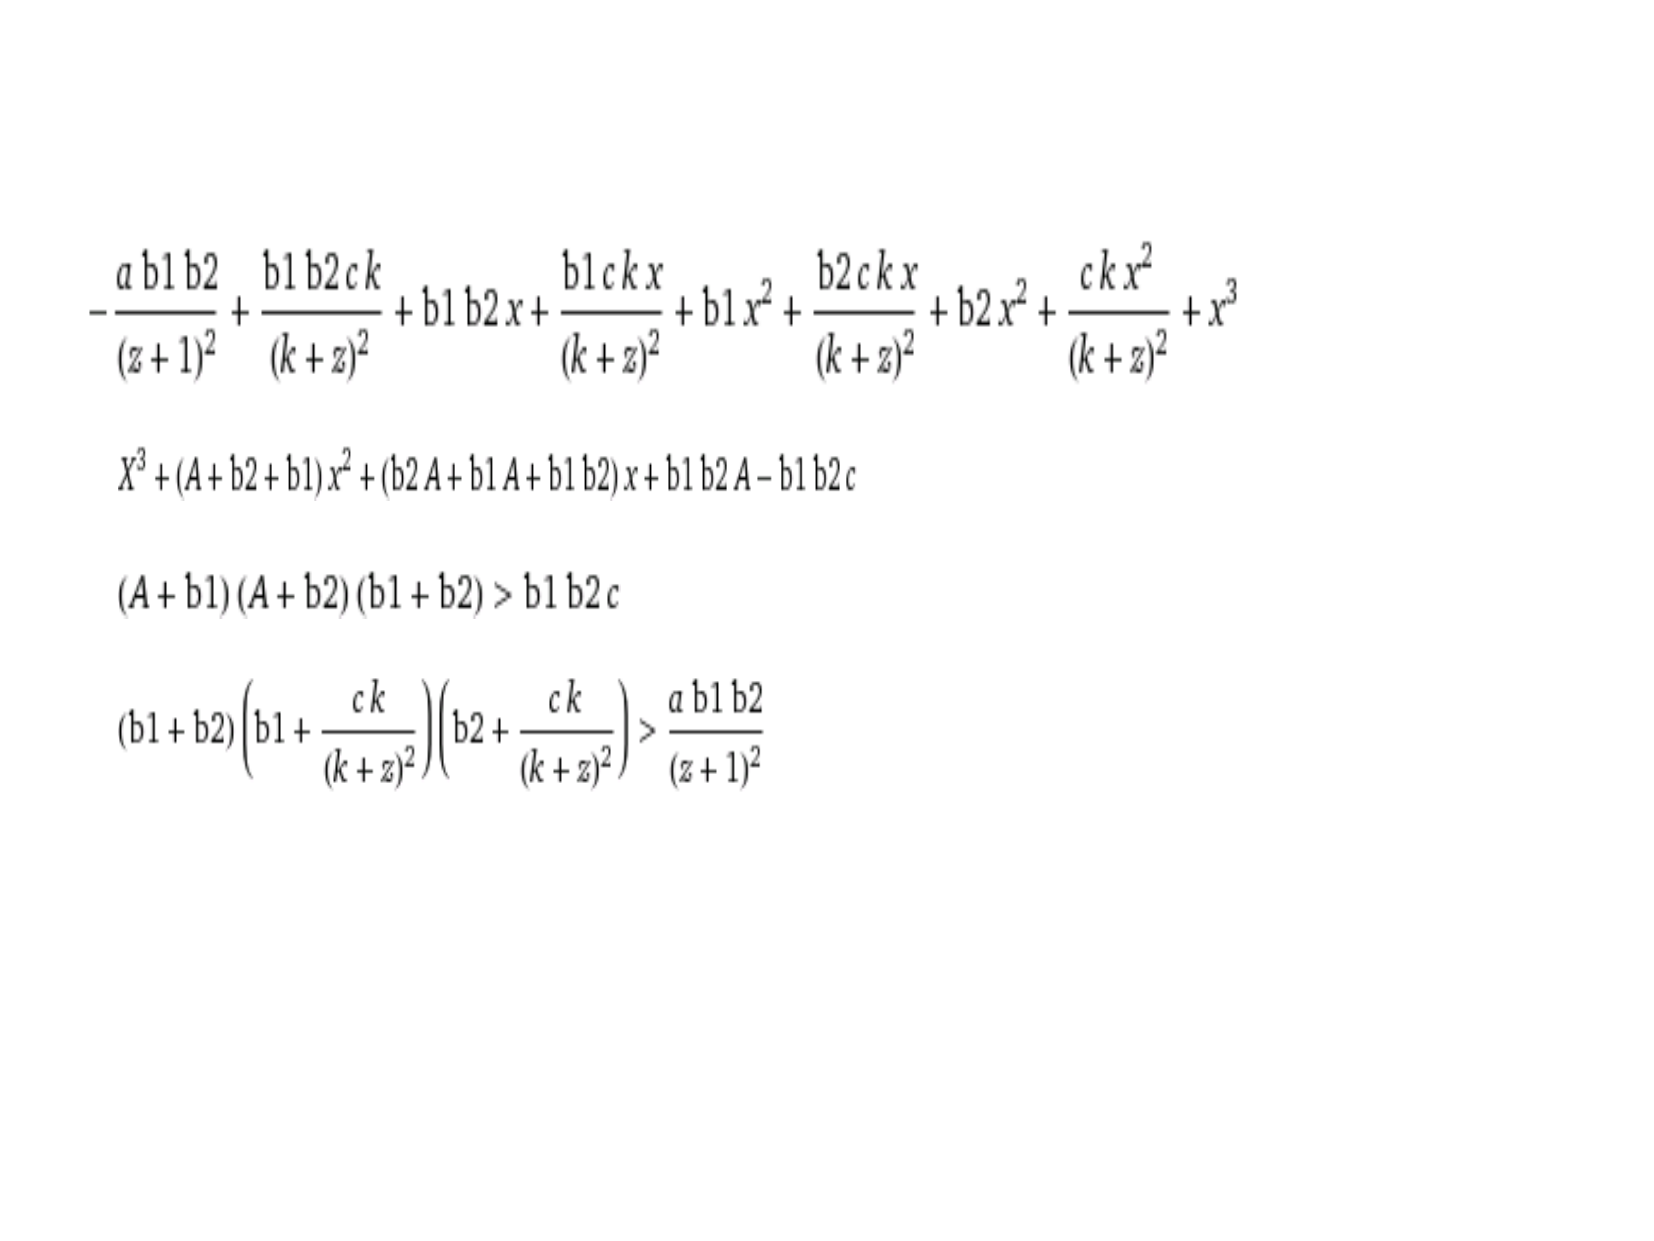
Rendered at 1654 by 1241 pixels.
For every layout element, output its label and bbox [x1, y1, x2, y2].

picture [118, 442, 857, 501]
picture [118, 560, 621, 619]
picture [88, 236, 1241, 392]
picture [118, 674, 768, 798]
